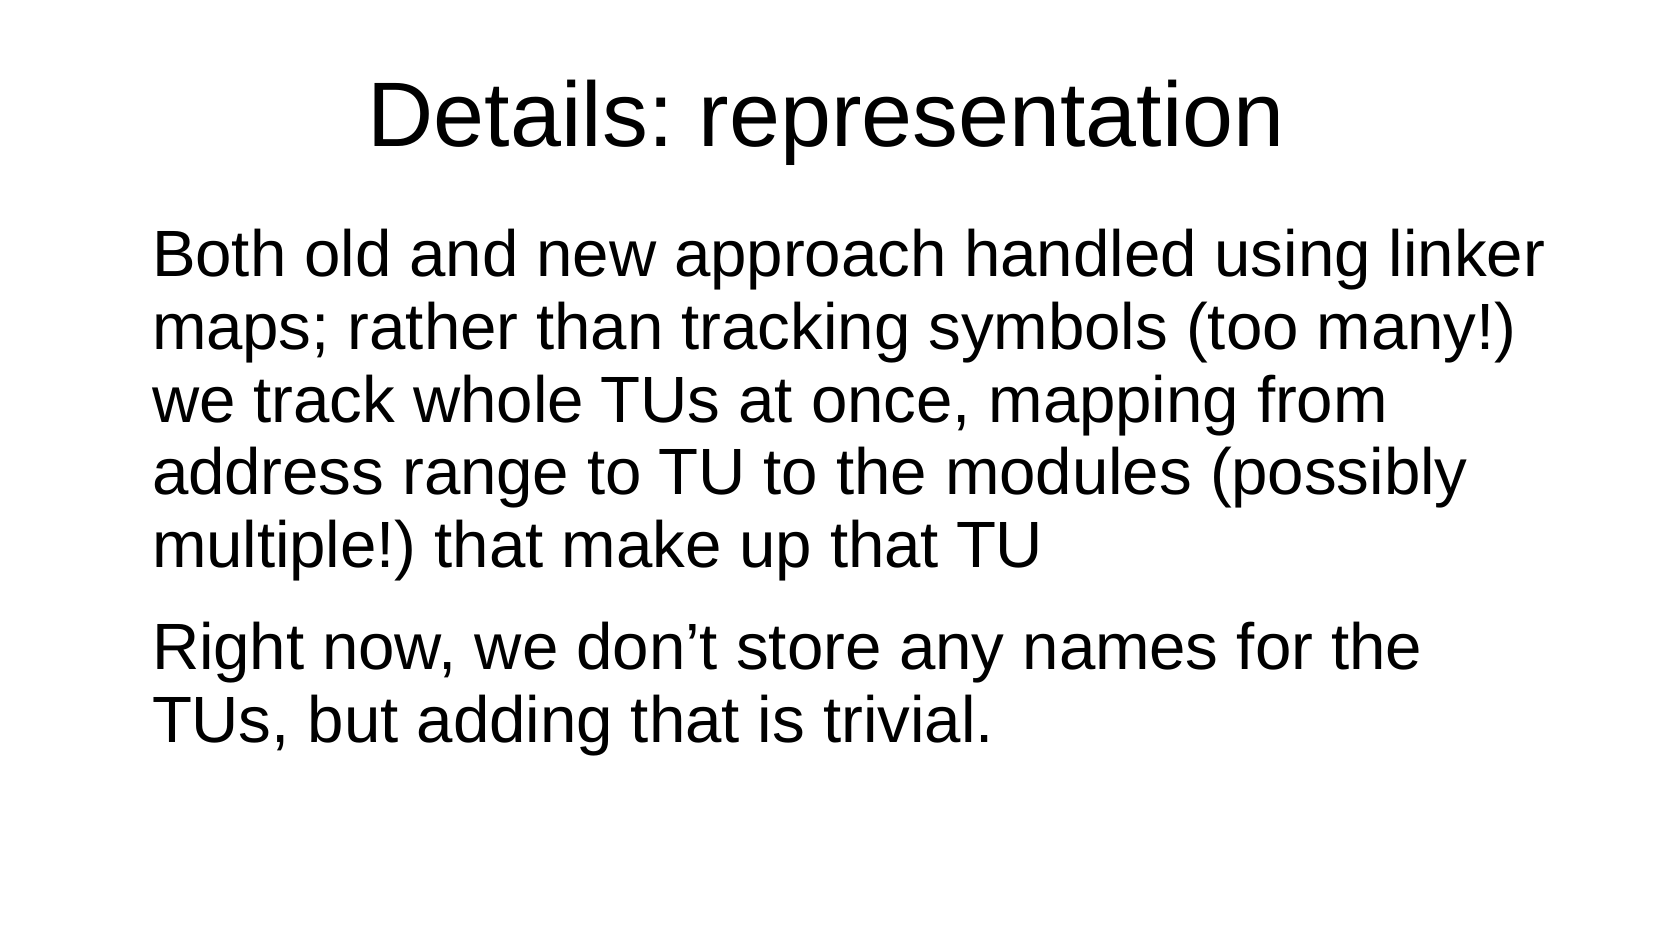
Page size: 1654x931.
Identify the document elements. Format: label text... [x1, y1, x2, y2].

title Details: representation [82, 37, 1571, 193]
list Both old and new approach handled using linker maps; rather than tracking symbols (too many!) we track whole TUs at once, mapping from address range to TU to the modules (possibly multiple!) that make up that TU Right now, we don’t store any names for the TUs, but adding that is trivial. [82, 217, 1571, 758]
